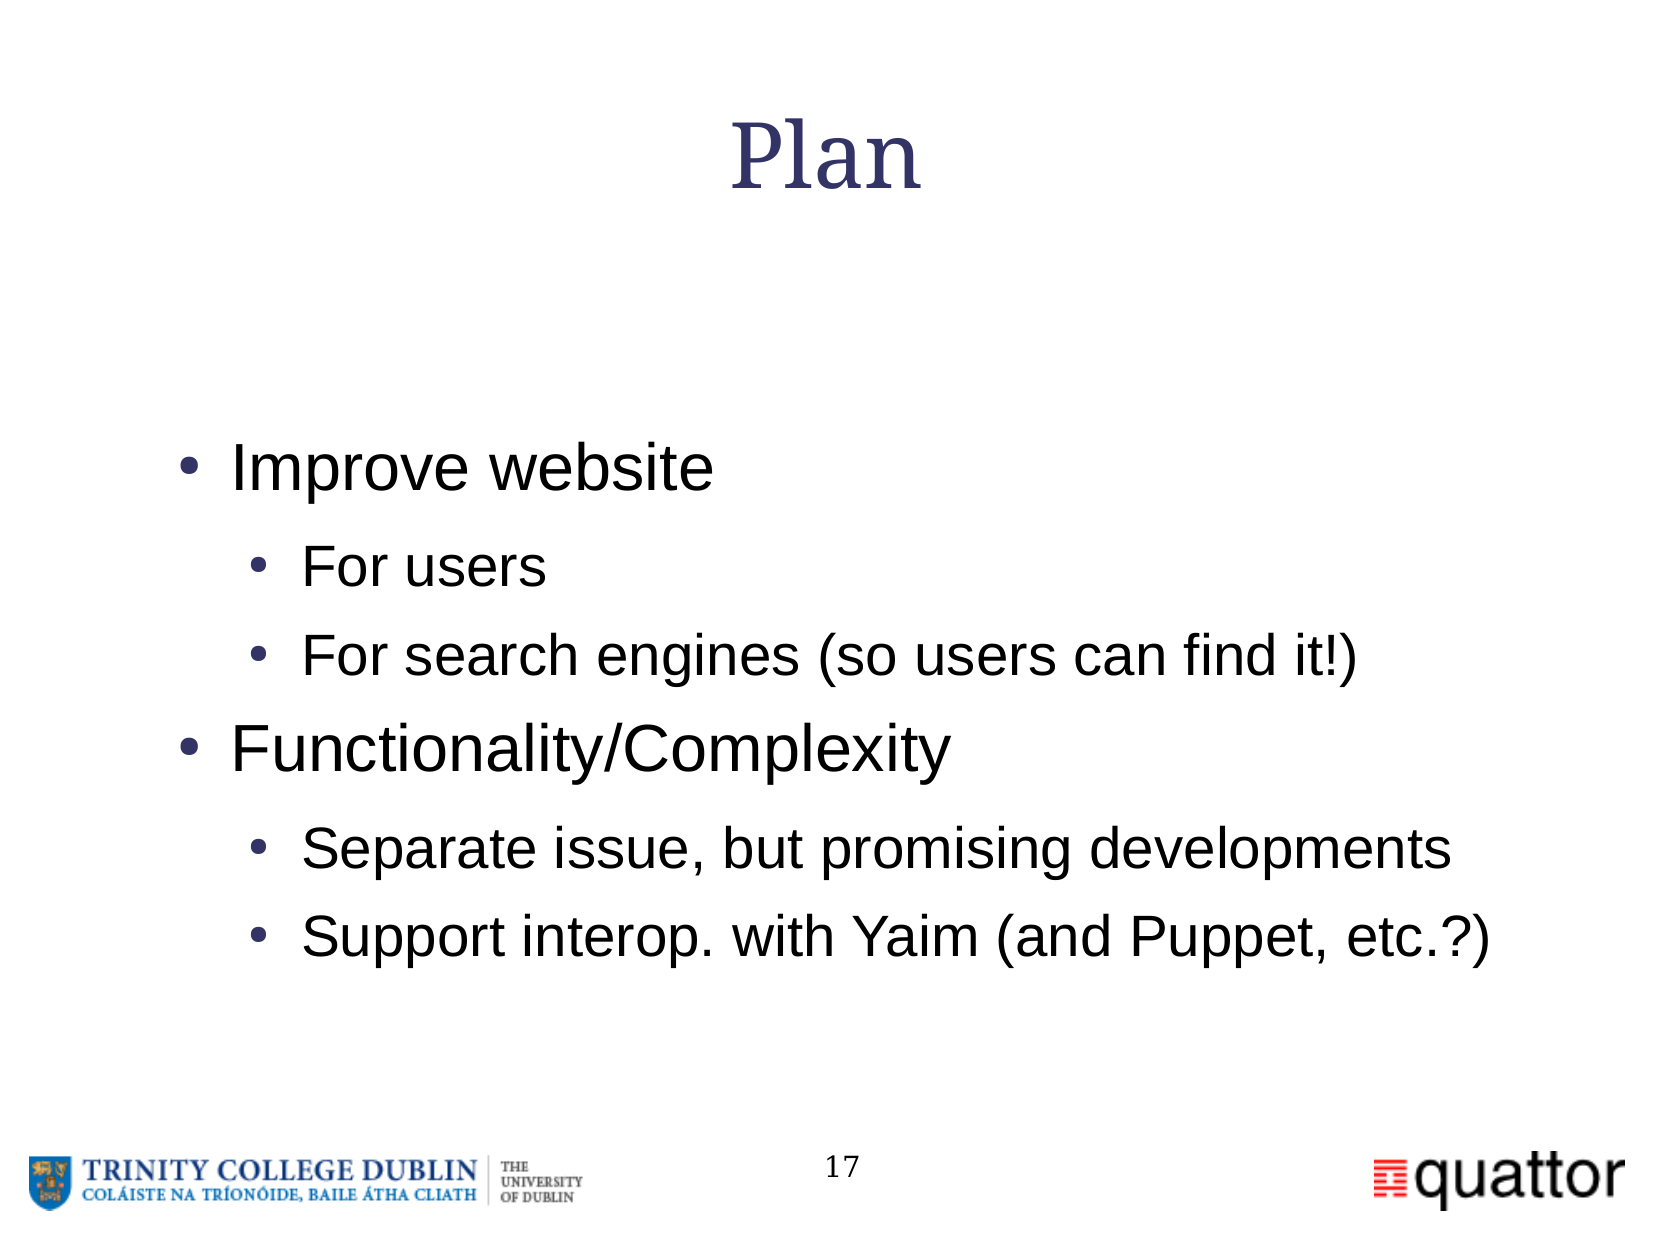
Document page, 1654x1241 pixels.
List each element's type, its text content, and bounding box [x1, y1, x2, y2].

picture [29, 1155, 588, 1211]
list Improve website For users For search engines (so users can find it!) Functionality/Complexity Separate issue, but promising developments Support interop. with Yaim (and Puppet, etc.?) [82, 290, 1571, 1109]
picture [1374, 1151, 1625, 1211]
title Plan [82, 49, 1571, 257]
